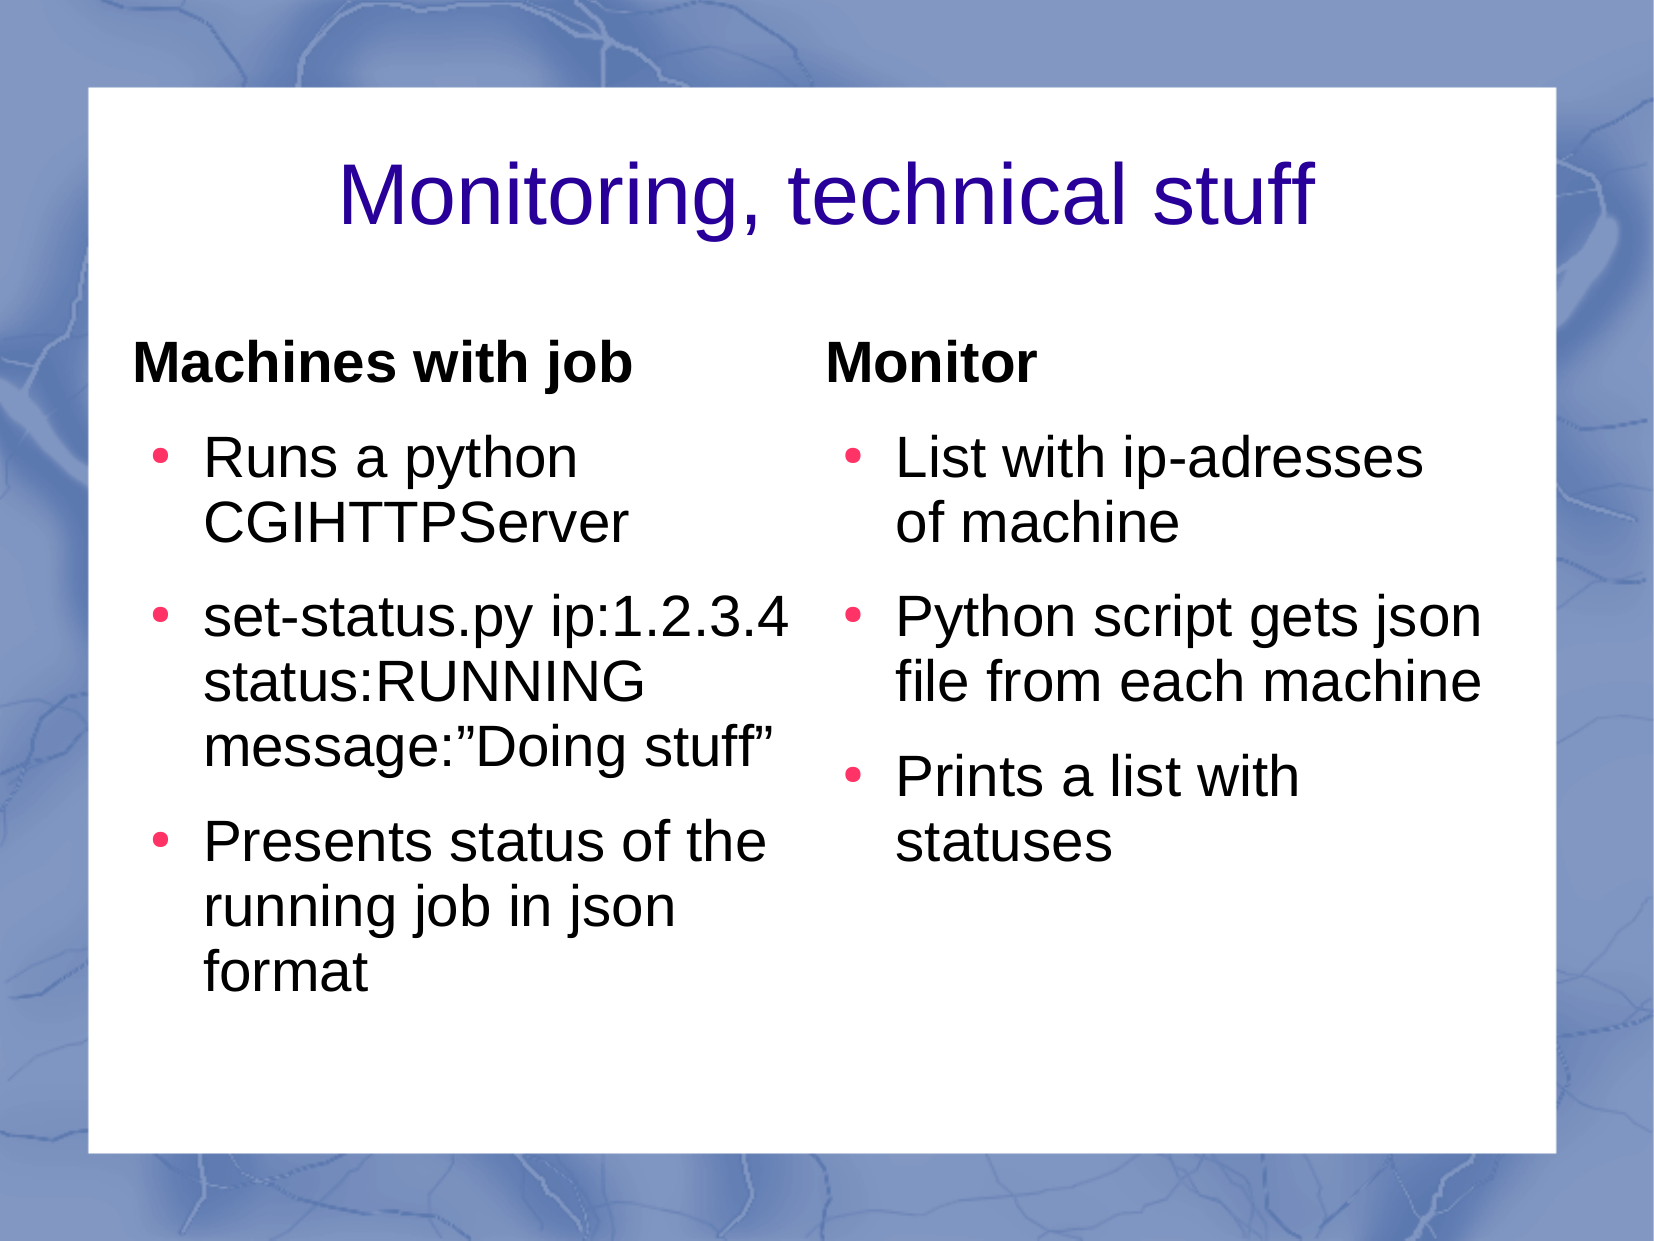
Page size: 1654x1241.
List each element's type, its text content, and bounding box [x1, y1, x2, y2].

list Monitor List with ip-adresses of machine Python script gets json file from each machine Prints a list with statuses [825, 330, 1488, 1050]
picture [0, 0, 1654, 1241]
list Machines with job Runs a python CGIHTTPServer set-status.py ip:1.2.3.4 status:RUNNING message:”Doing stuff” Presents status of the running job in json format [132, 330, 796, 1050]
title Monitoring, technical stuff [118, 90, 1536, 298]
